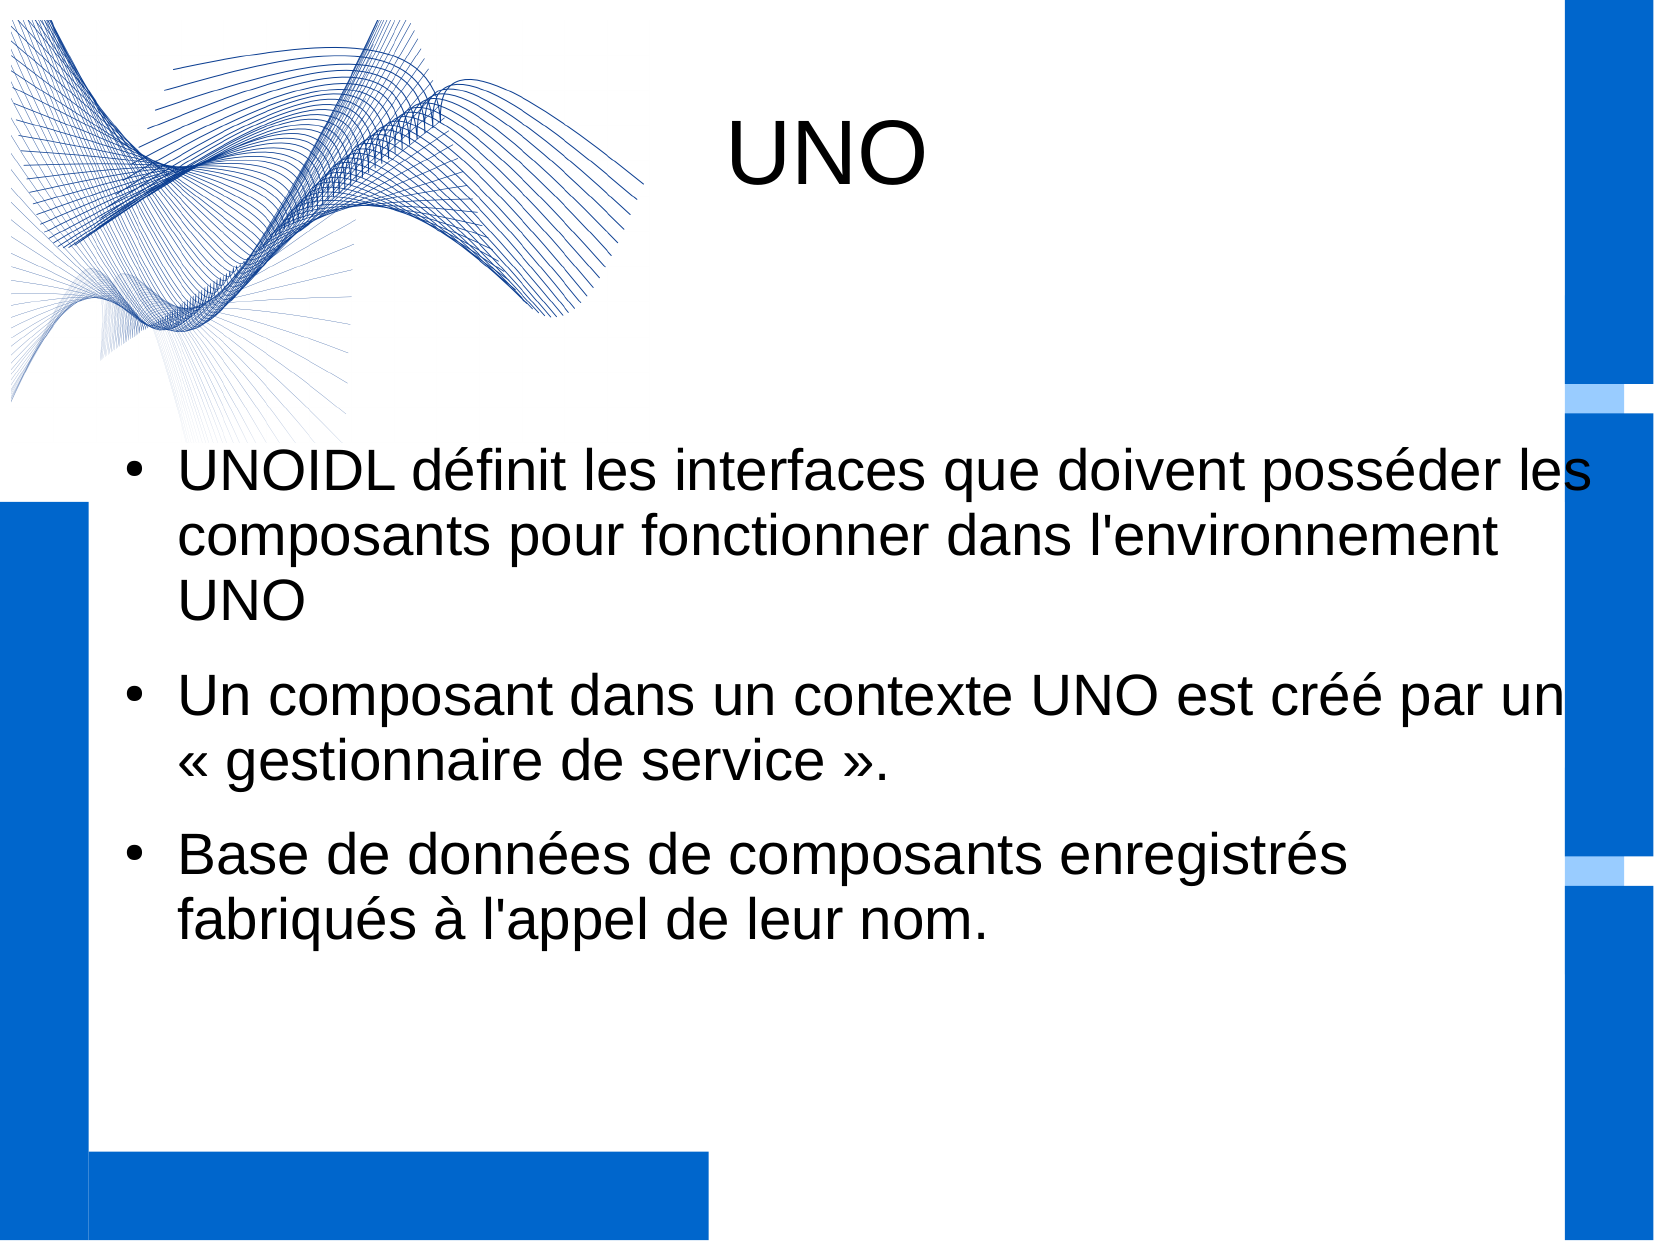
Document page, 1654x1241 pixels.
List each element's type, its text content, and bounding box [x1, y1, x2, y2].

picture [11, 20, 650, 443]
list UNOIDL définit les interfaces que doivent posséder les composants pour fonctionner dans l'environnement UNO Un composant dans un contexte UNO est créé par un « gestionnaire de service ». Base de données de composants enregistrés fabriqués à l'appel de leur nom. [106, 437, 1595, 1182]
title UNO [82, 49, 1571, 257]
text_box [1564, 0, 1654, 1241]
text_box [0, 501, 709, 1241]
